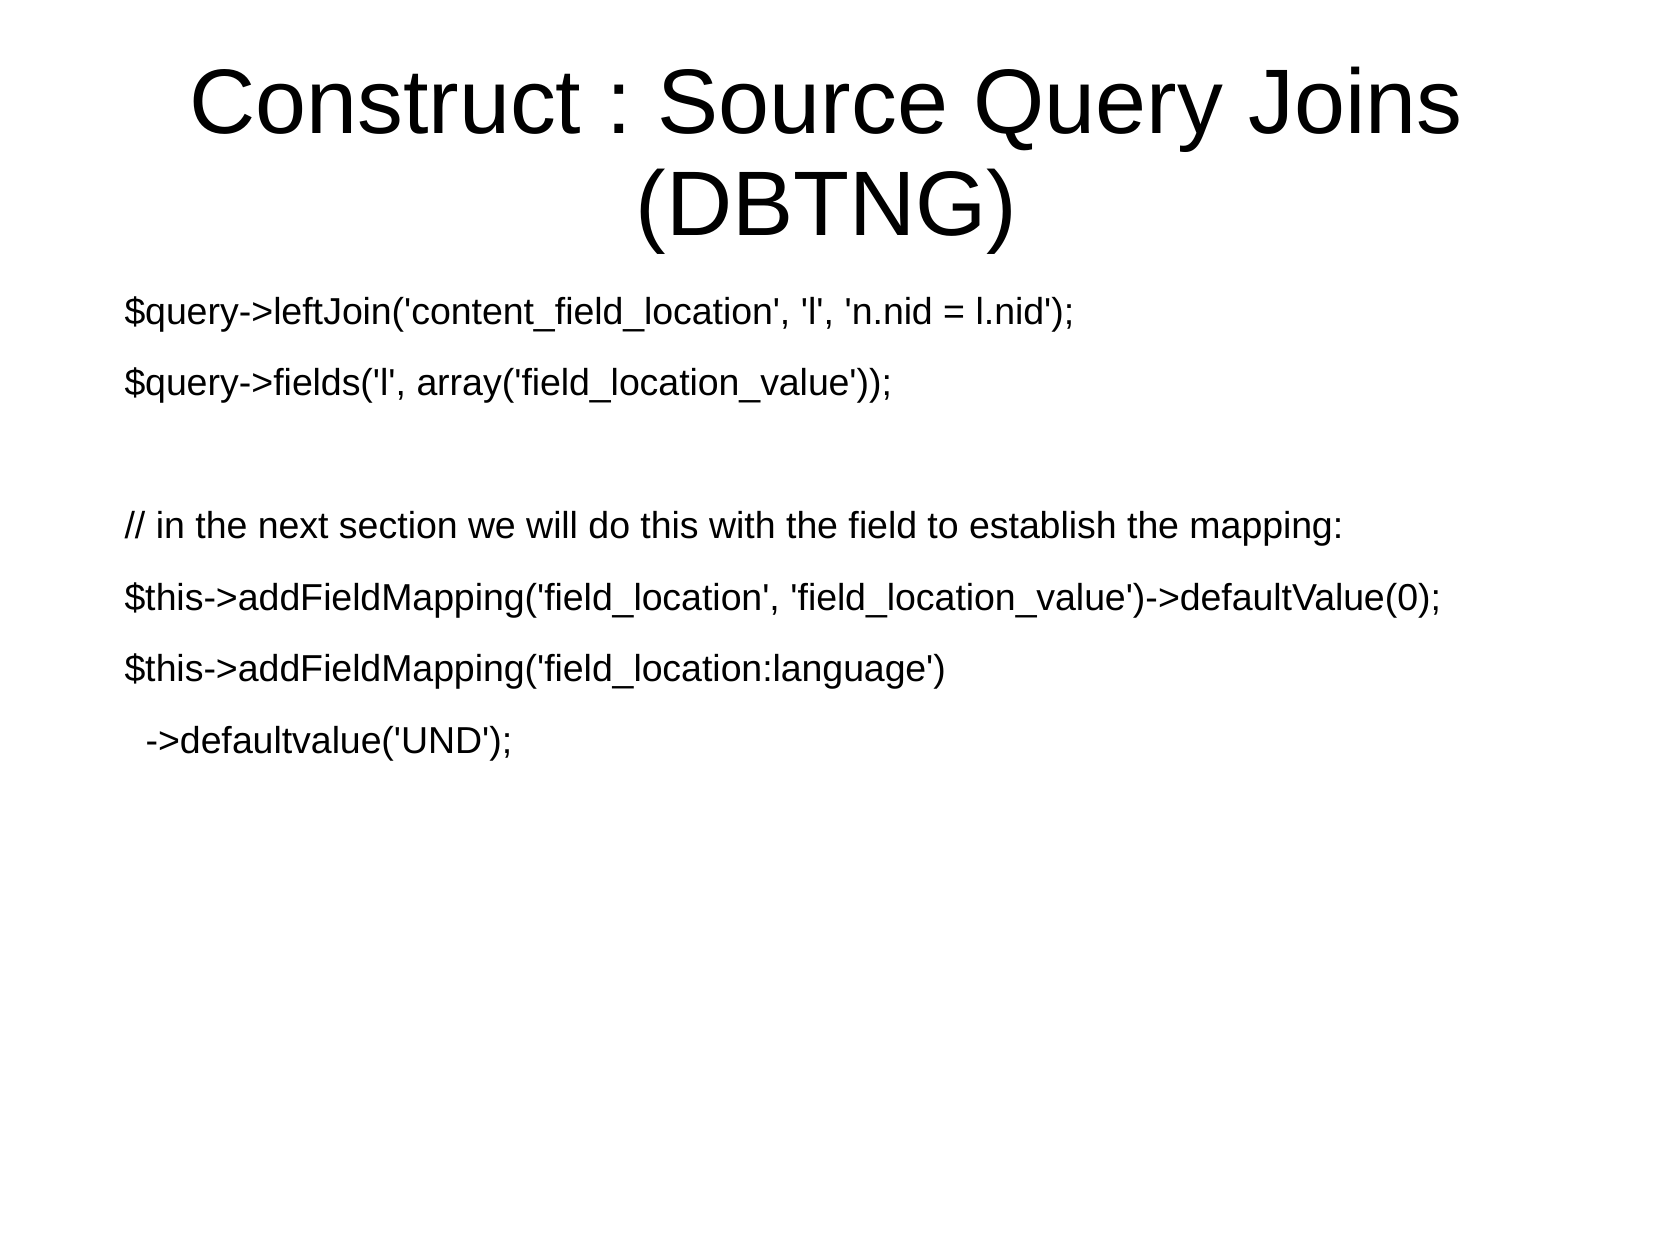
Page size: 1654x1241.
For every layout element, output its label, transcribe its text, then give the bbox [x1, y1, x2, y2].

title Construct : Source Query Joins (DBTNG) [82, 49, 1571, 257]
list $query->leftJoin('content_field_location', 'l', 'n.nid = l.nid'); $query->fields('l', array('field_location_value')); // in the next section we will do this with the field to establish the mapping: $this->addFieldMapping('field_location', 'field_location_value')->defaultValue(0); $this->addFieldMapping('field_location:language') ->defaultvalue('UND'); [82, 290, 1538, 1010]
